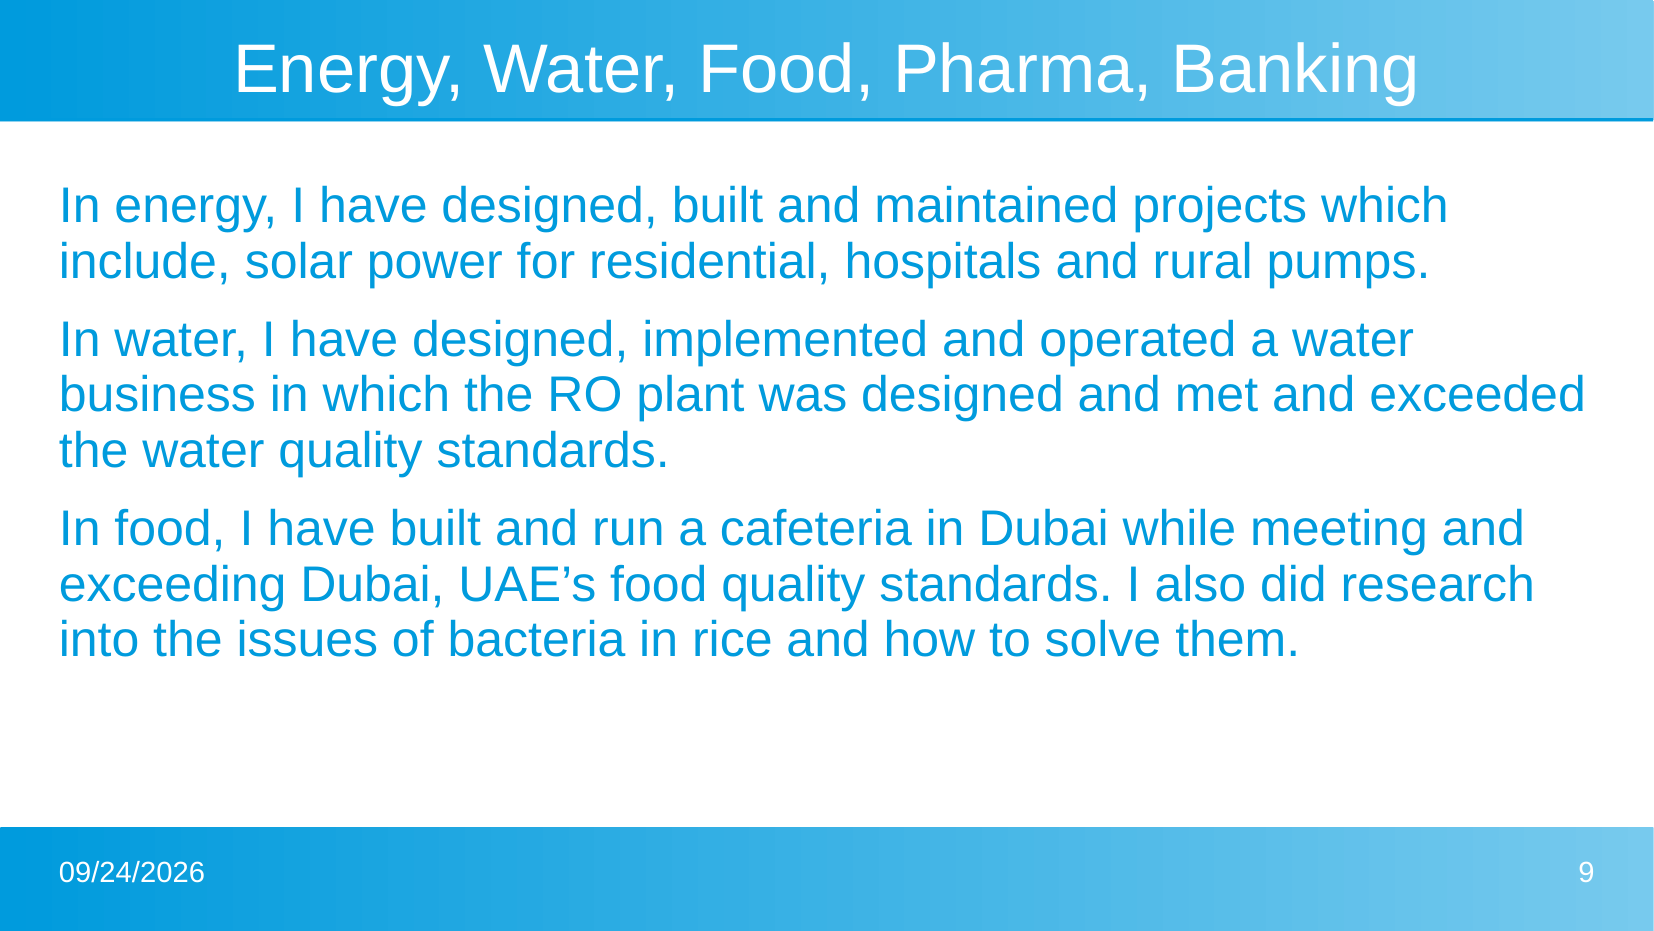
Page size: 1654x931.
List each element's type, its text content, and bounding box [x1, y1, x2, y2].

list In energy, I have designed, built and maintained projects which include, solar power for residential, hospitals and rural pumps. In water, I have designed, implemented and operated a water business in which the RO plant was designed and met and exceeded the water quality standards. In food, I have built and run a cafeteria in Dubai while meeting and exceeding Dubai, UAE’s food quality standards. I also did research into the issues of bacteria in rice and how to solve them. [59, 177, 1595, 768]
title Energy, Water, Food, Pharma, Banking [59, 29, 1595, 108]
